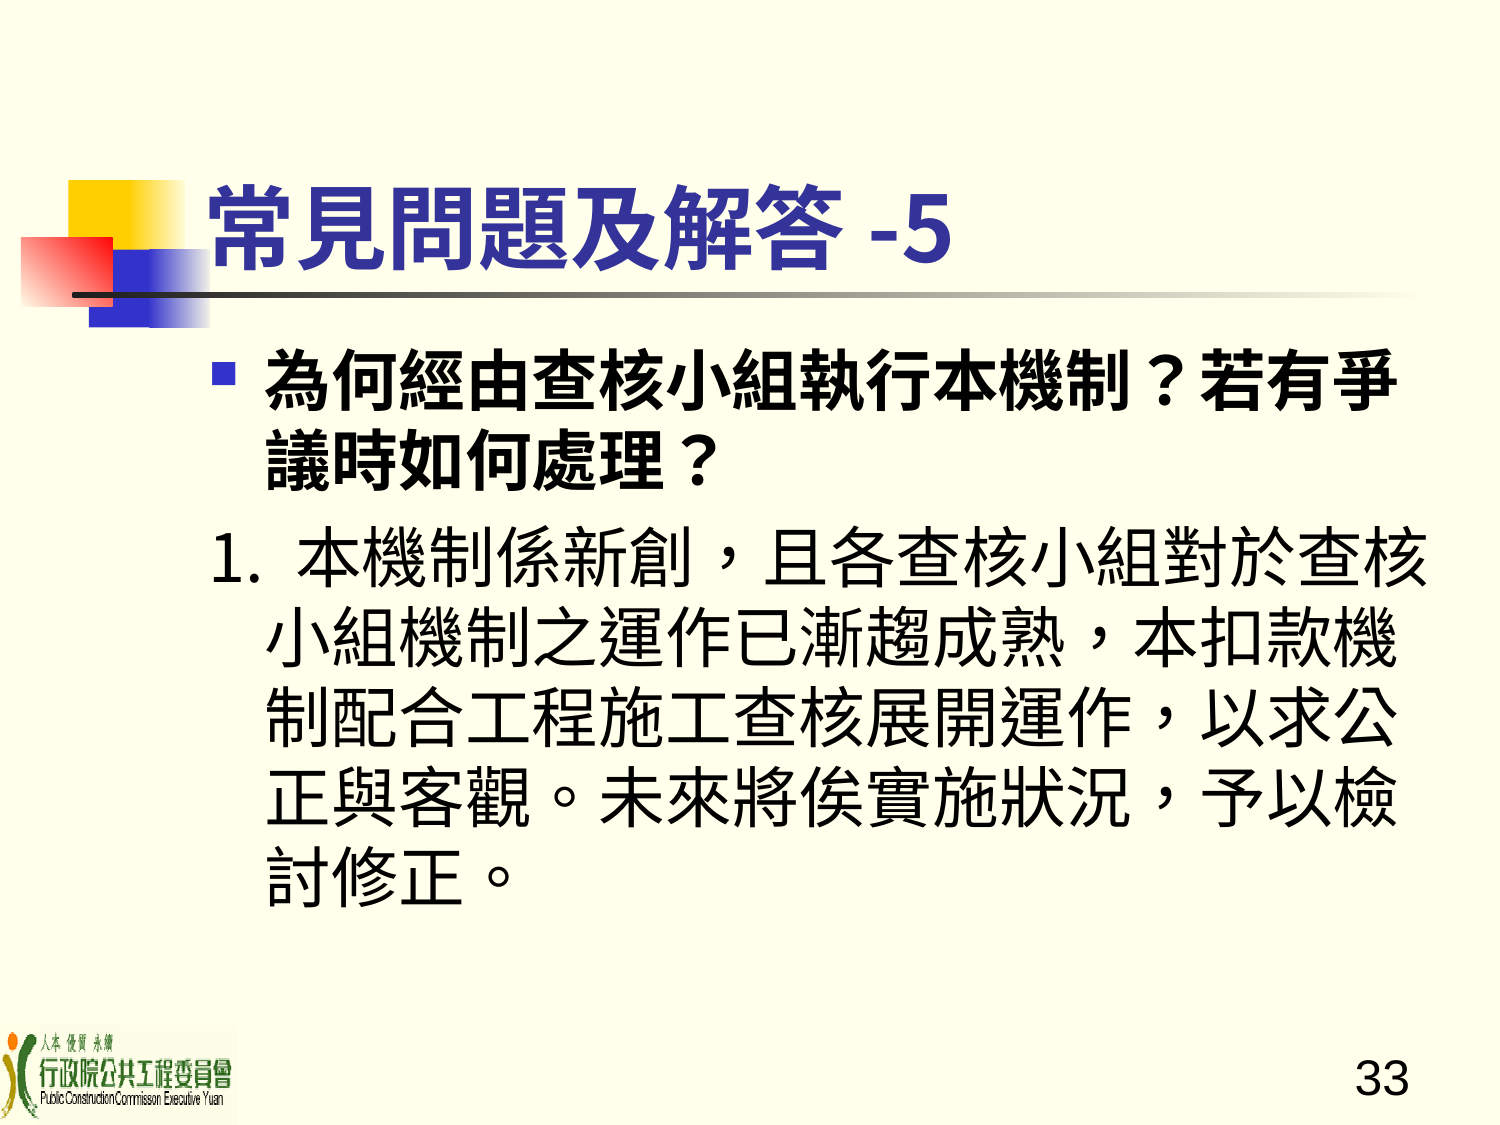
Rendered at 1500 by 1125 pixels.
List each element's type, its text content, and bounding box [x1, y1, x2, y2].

picture [0, 1024, 238, 1125]
title 常見問題及解答-5 [188, 101, 1468, 289]
list 為何經由查核小組執行本機制？若有爭議時如何處理？ 1. 本機制係新創，且各查核小組對於查核小組機制之運作已漸趨成熟，本扣款機制配合工程施工查核展開運作，以求公正與客觀。未來將俟實施狀況，予以檢討修正。 [193, 331, 1469, 1007]
